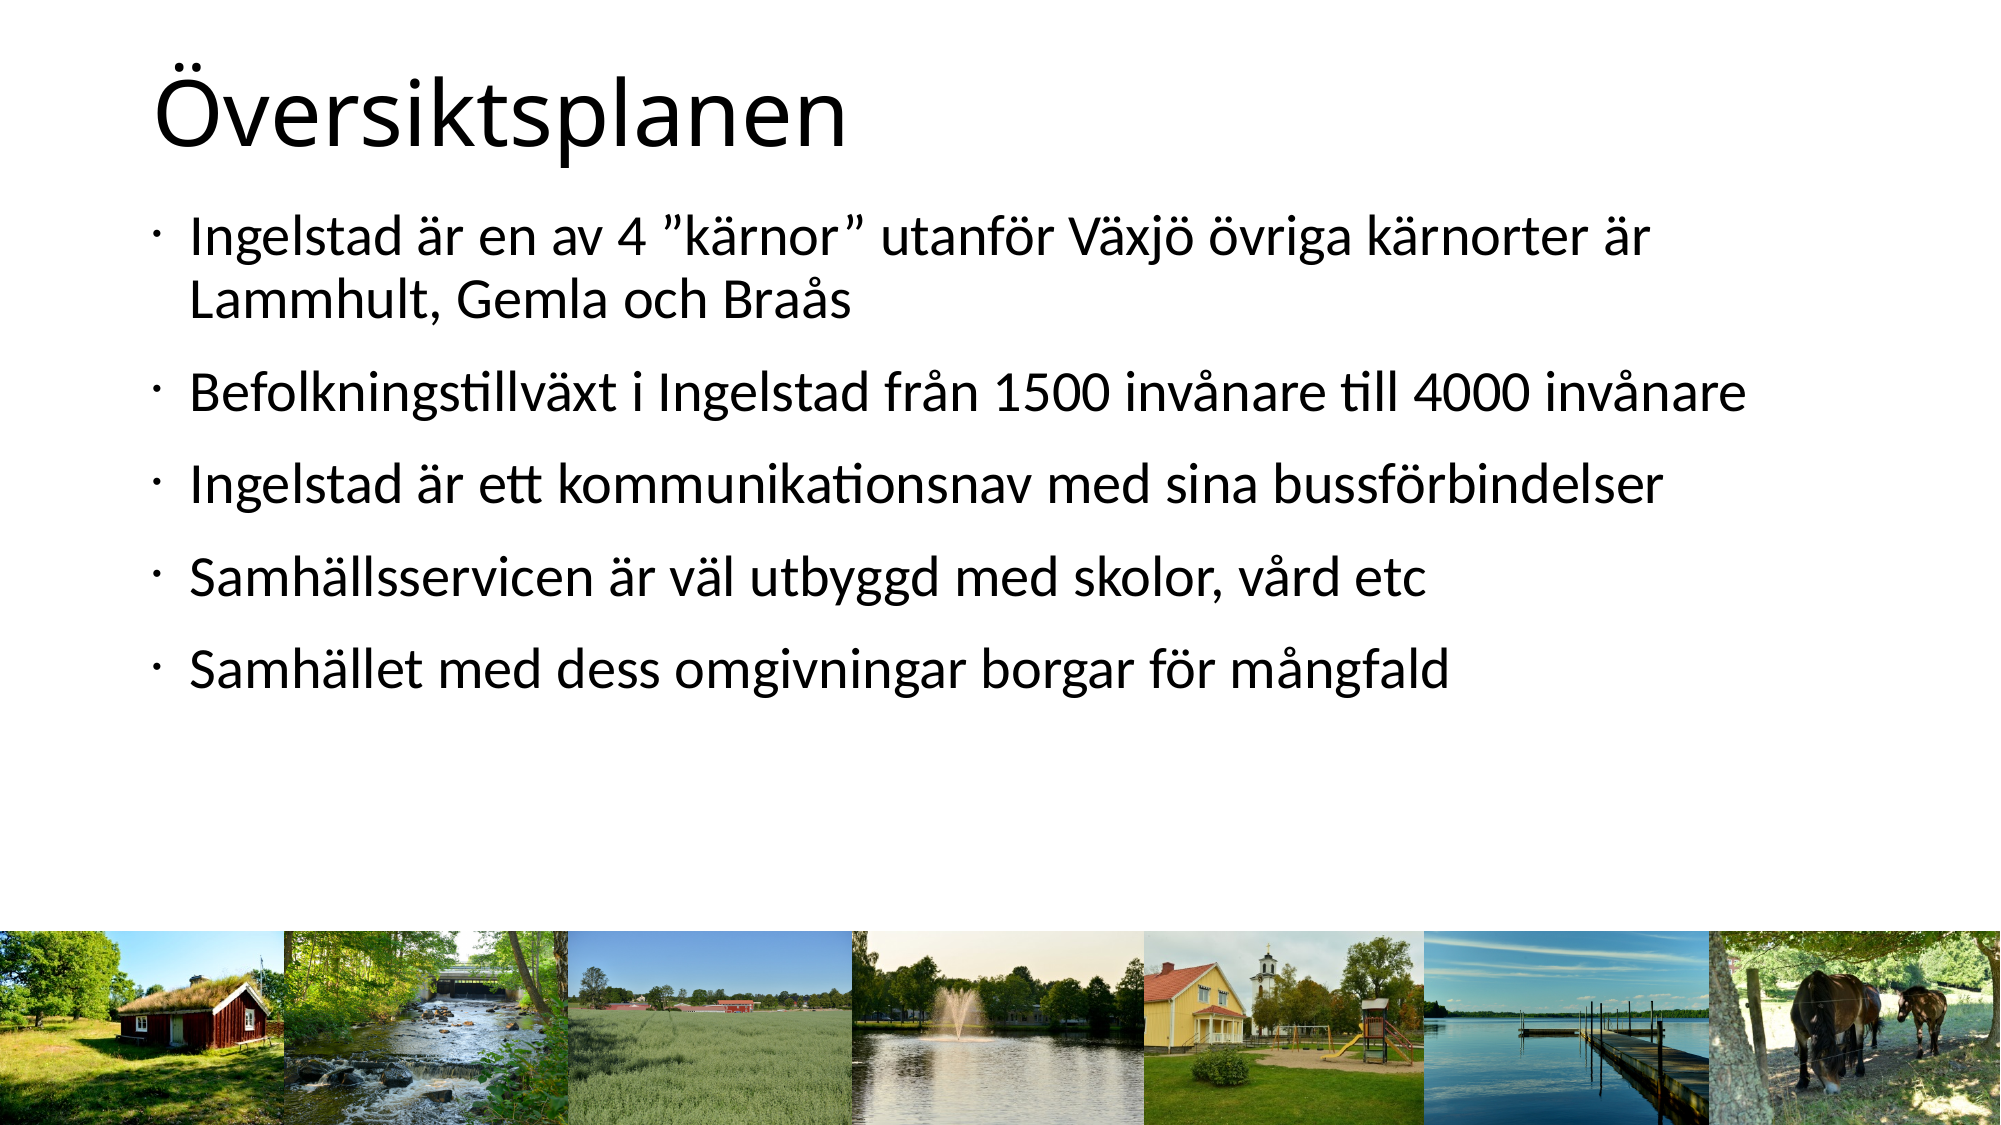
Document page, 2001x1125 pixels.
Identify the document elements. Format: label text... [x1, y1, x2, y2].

title Översiktsplanen [137, 59, 1863, 163]
picture [0, 931, 2000, 1125]
list Ingelstad är en av 4 ”kärnor” utanför Växjö övriga kärnorter är Lammhult, Gemla och Braås Befolkningstillväxt i Ingelstad från 1500 invånare till 4000 invånare Ingelstad är ett kommunikationsnav med sina bussförbindelser Samhällsservicen är väl utbyggd med skolor, vård etc Samhället med dess omgivningar borgar för mångfald [137, 198, 1863, 1014]
